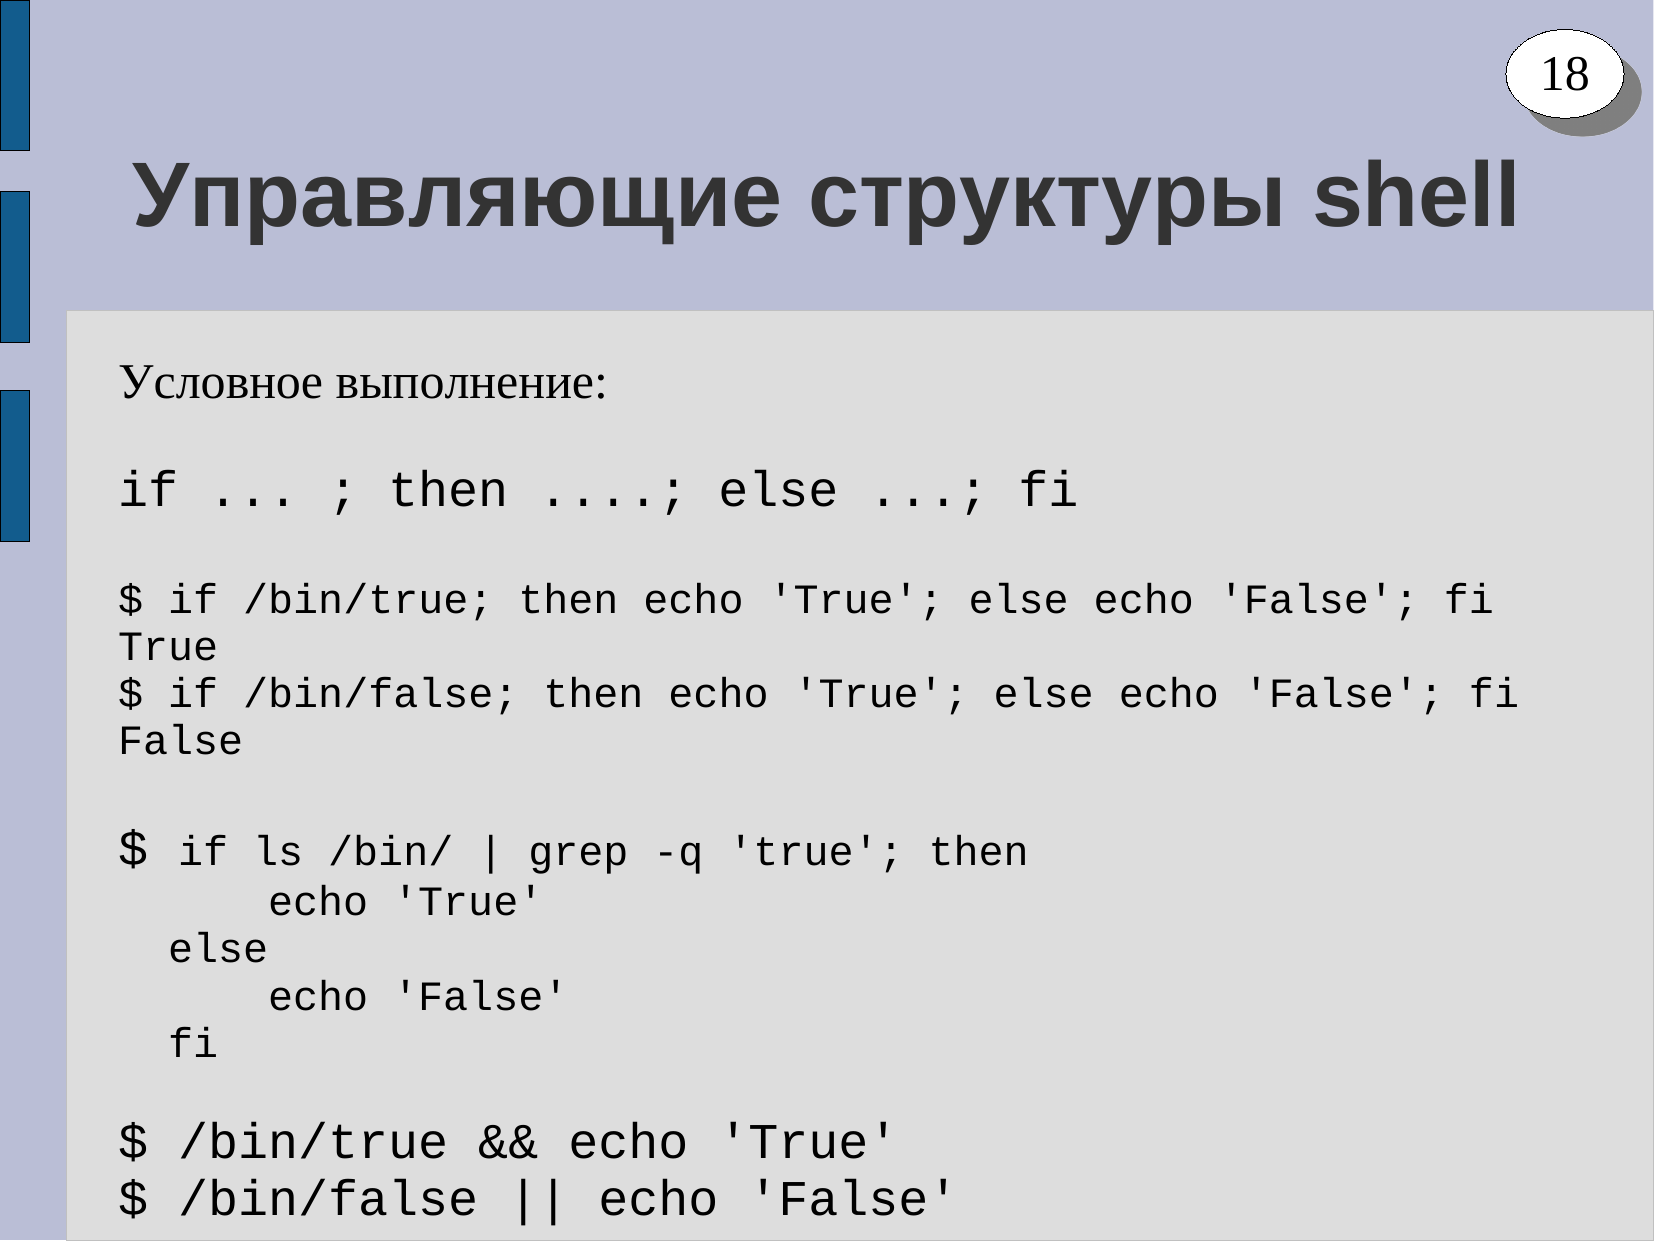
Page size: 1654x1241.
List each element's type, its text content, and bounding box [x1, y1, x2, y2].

text_box 18 [1505, 29, 1625, 119]
text_box Условное выполнение: if ... ; then ....; else ...; fi $ if /bin/true; then echo 'True'; else echo 'False'; fi True $ if /bin/false; then echo 'True'; else echo 'False'; fi False $ if ls /bin/ | grep -q 'true'; then echo 'True' else echo 'False' fi $ /bin/true && echo 'True' $ /bin/false || echo 'False' [118, 354, 1519, 1231]
title Управляющие структуры shell [121, 91, 1534, 299]
